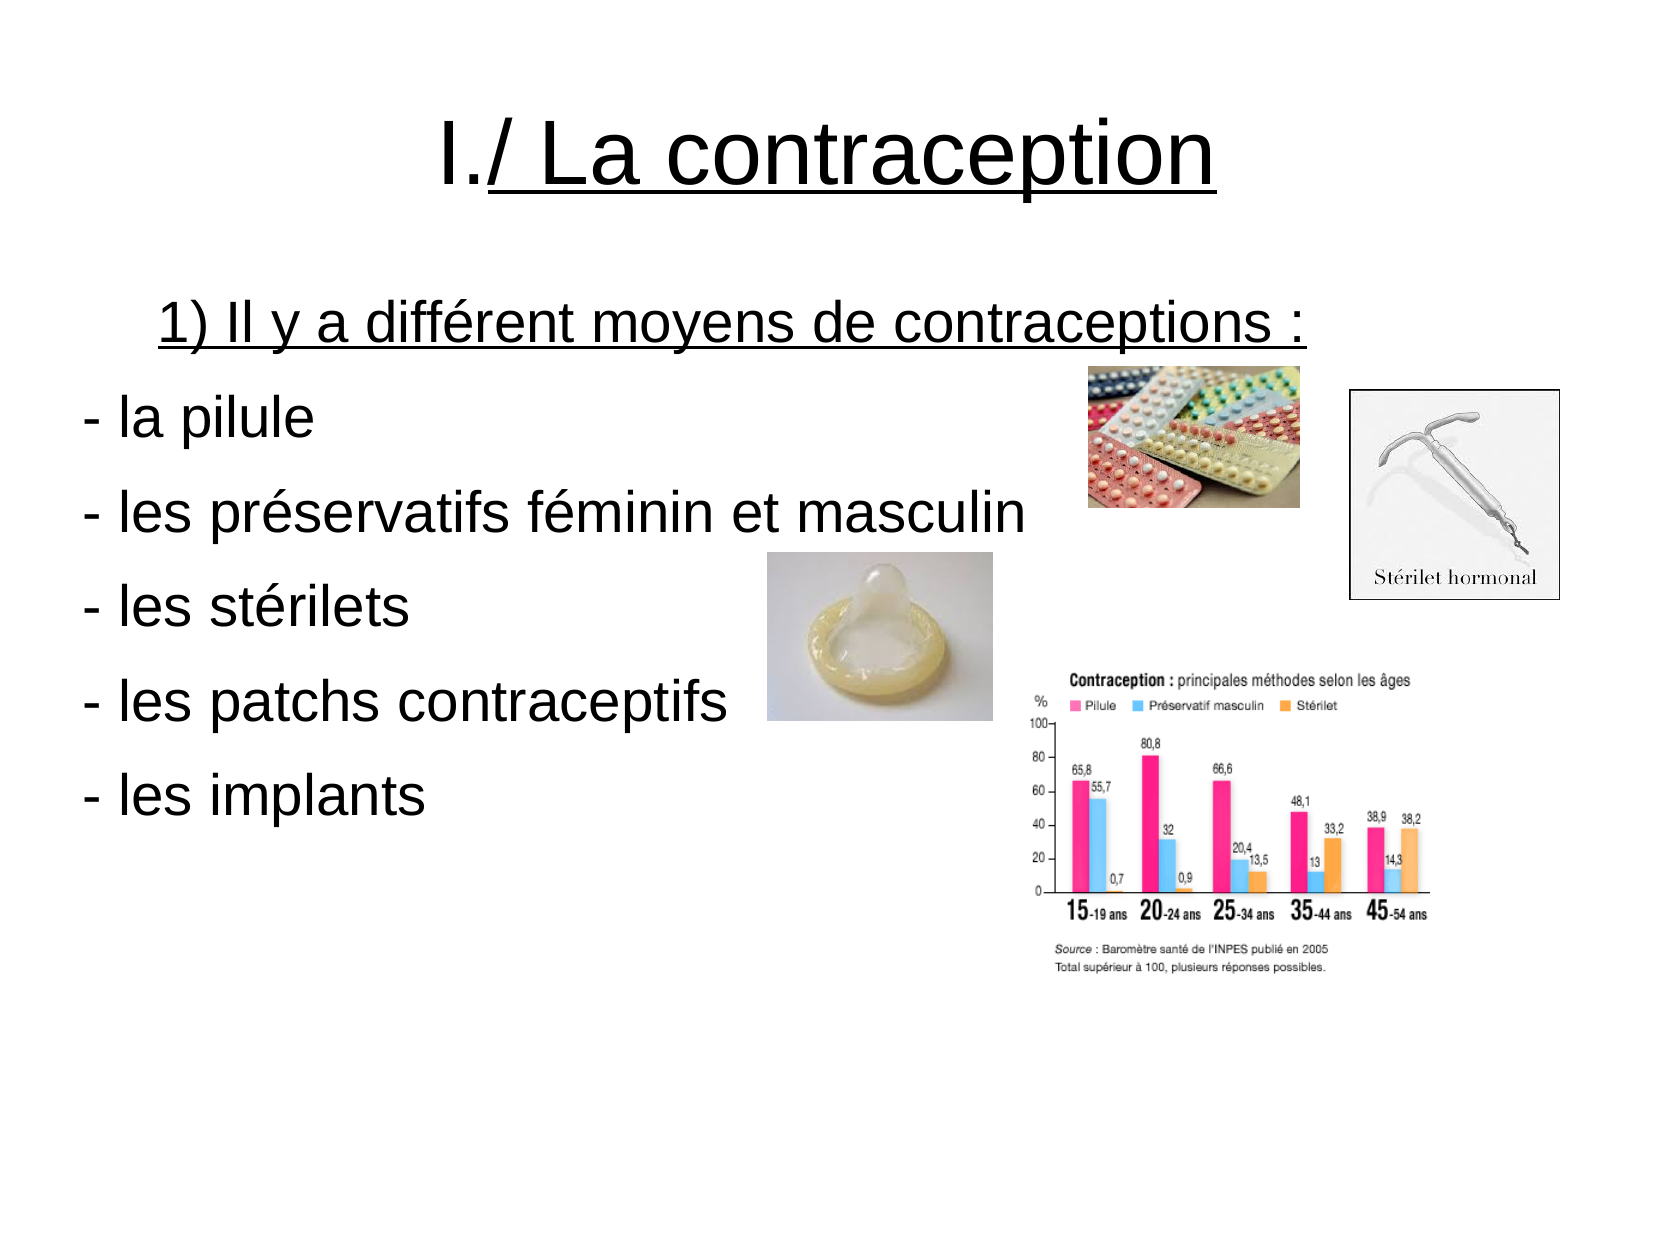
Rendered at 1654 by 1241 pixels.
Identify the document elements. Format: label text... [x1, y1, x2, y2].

picture [1088, 366, 1300, 508]
picture [1027, 661, 1430, 988]
picture [767, 552, 993, 721]
title / La contraception [82, 49, 1571, 257]
picture [1349, 389, 1560, 600]
list 1) Il y a différent moyens de contraceptions : - la pilule - les préservatifs féminin et masculin - les stérilets - les patchs contraceptifs - les implants [82, 290, 1571, 1010]
